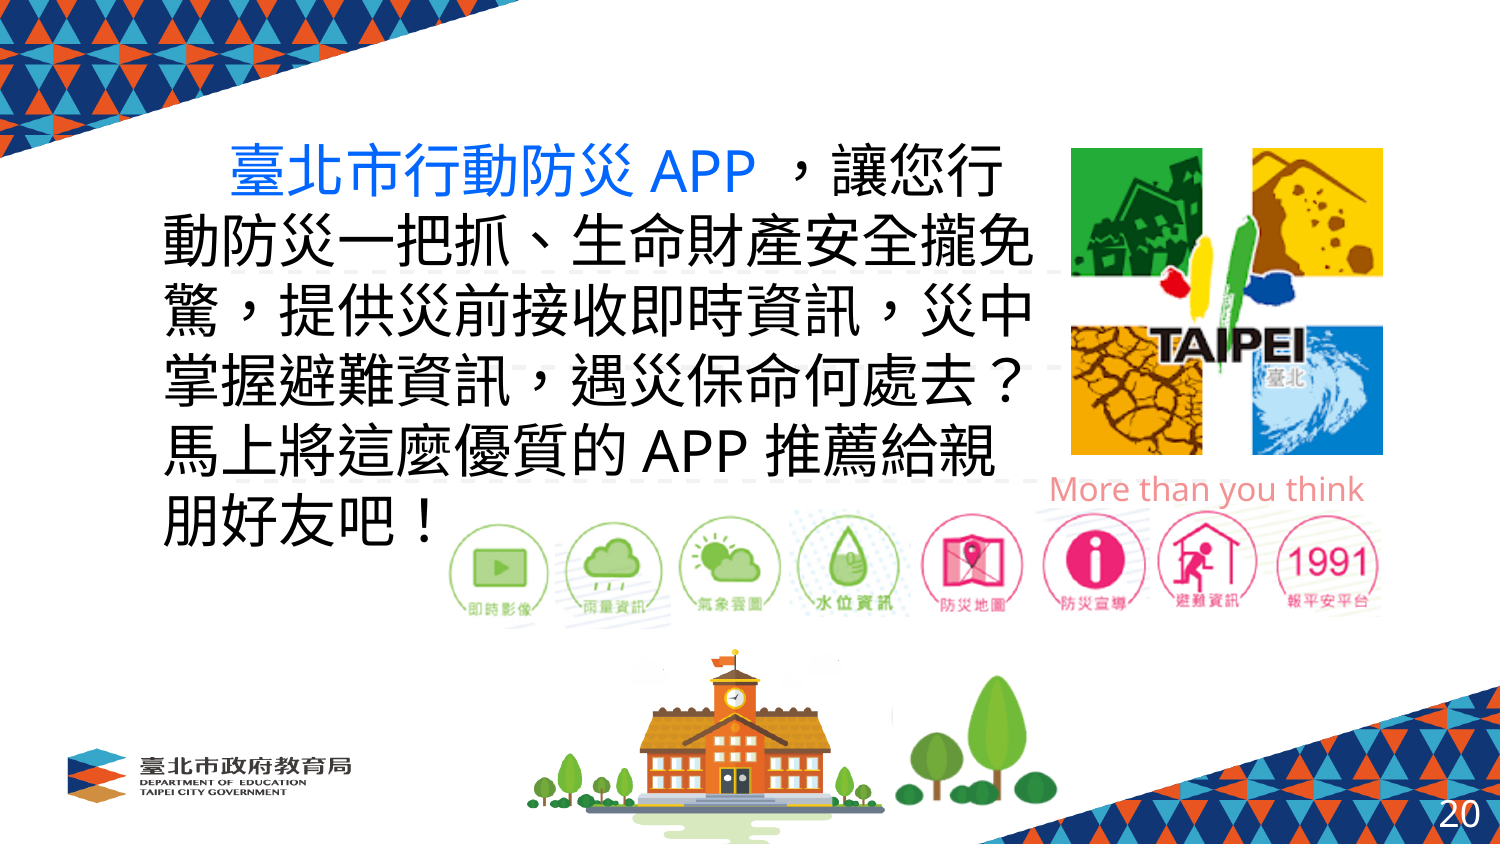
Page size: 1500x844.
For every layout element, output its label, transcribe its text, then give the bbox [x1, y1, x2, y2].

picture [442, 148, 1388, 844]
text_box 臺北市行動防災APP，讓您行動防災一把抓、生命財產安全攏免驚，提供災前接收即時資訊，災中掌握避難資訊，遇災保命何處去？馬上將這麼優質的APP推薦給親朋好友吧！ [147, 126, 1054, 566]
text_box More than you think [1034, 461, 1380, 516]
text_box 20 [1423, 782, 1500, 844]
